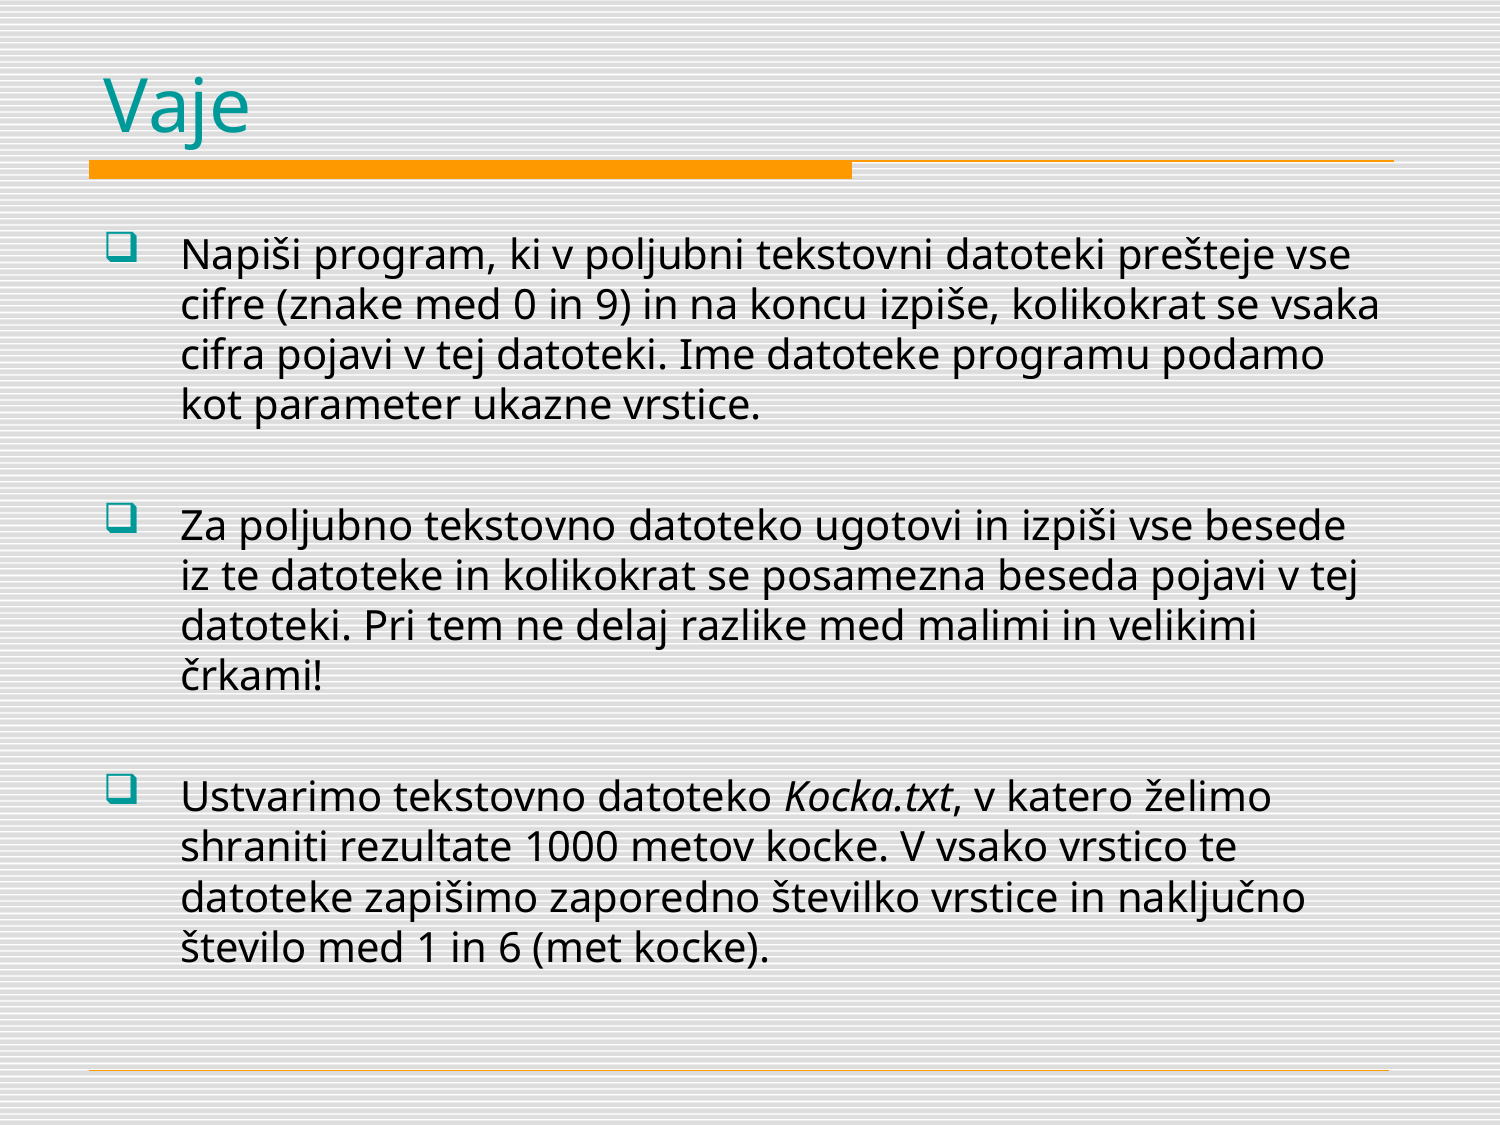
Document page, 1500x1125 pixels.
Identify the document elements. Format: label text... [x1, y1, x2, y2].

picture [0, 0, 1500, 1125]
list Napiši program, ki v poljubni tekstovni datoteki prešteje vse cifre (znake med 0 in 9) in na koncu izpiše, kolikokrat se vsaka cifra pojavi v tej datoteki. Ime datoteke programu podamo kot parameter ukazne vrstice. Za poljubno tekstovno datoteko ugotovi in izpiši vse besede iz te datoteke in kolikokrat se posamezna beseda pojavi v tej datoteki. Pri tem ne delaj razlike med malimi in velikimi črkami! Ustvarimo tekstovno datoteko Kocka.txt, v katero želimo shraniti rezultate 1000 metov kocke. V vsako vrstico te datoteke zapišimo zaporedno številko vrstice in naključno število med 1 in 6 (met kocke). [88, 220, 1401, 1059]
title Vaje [88, 42, 1401, 155]
